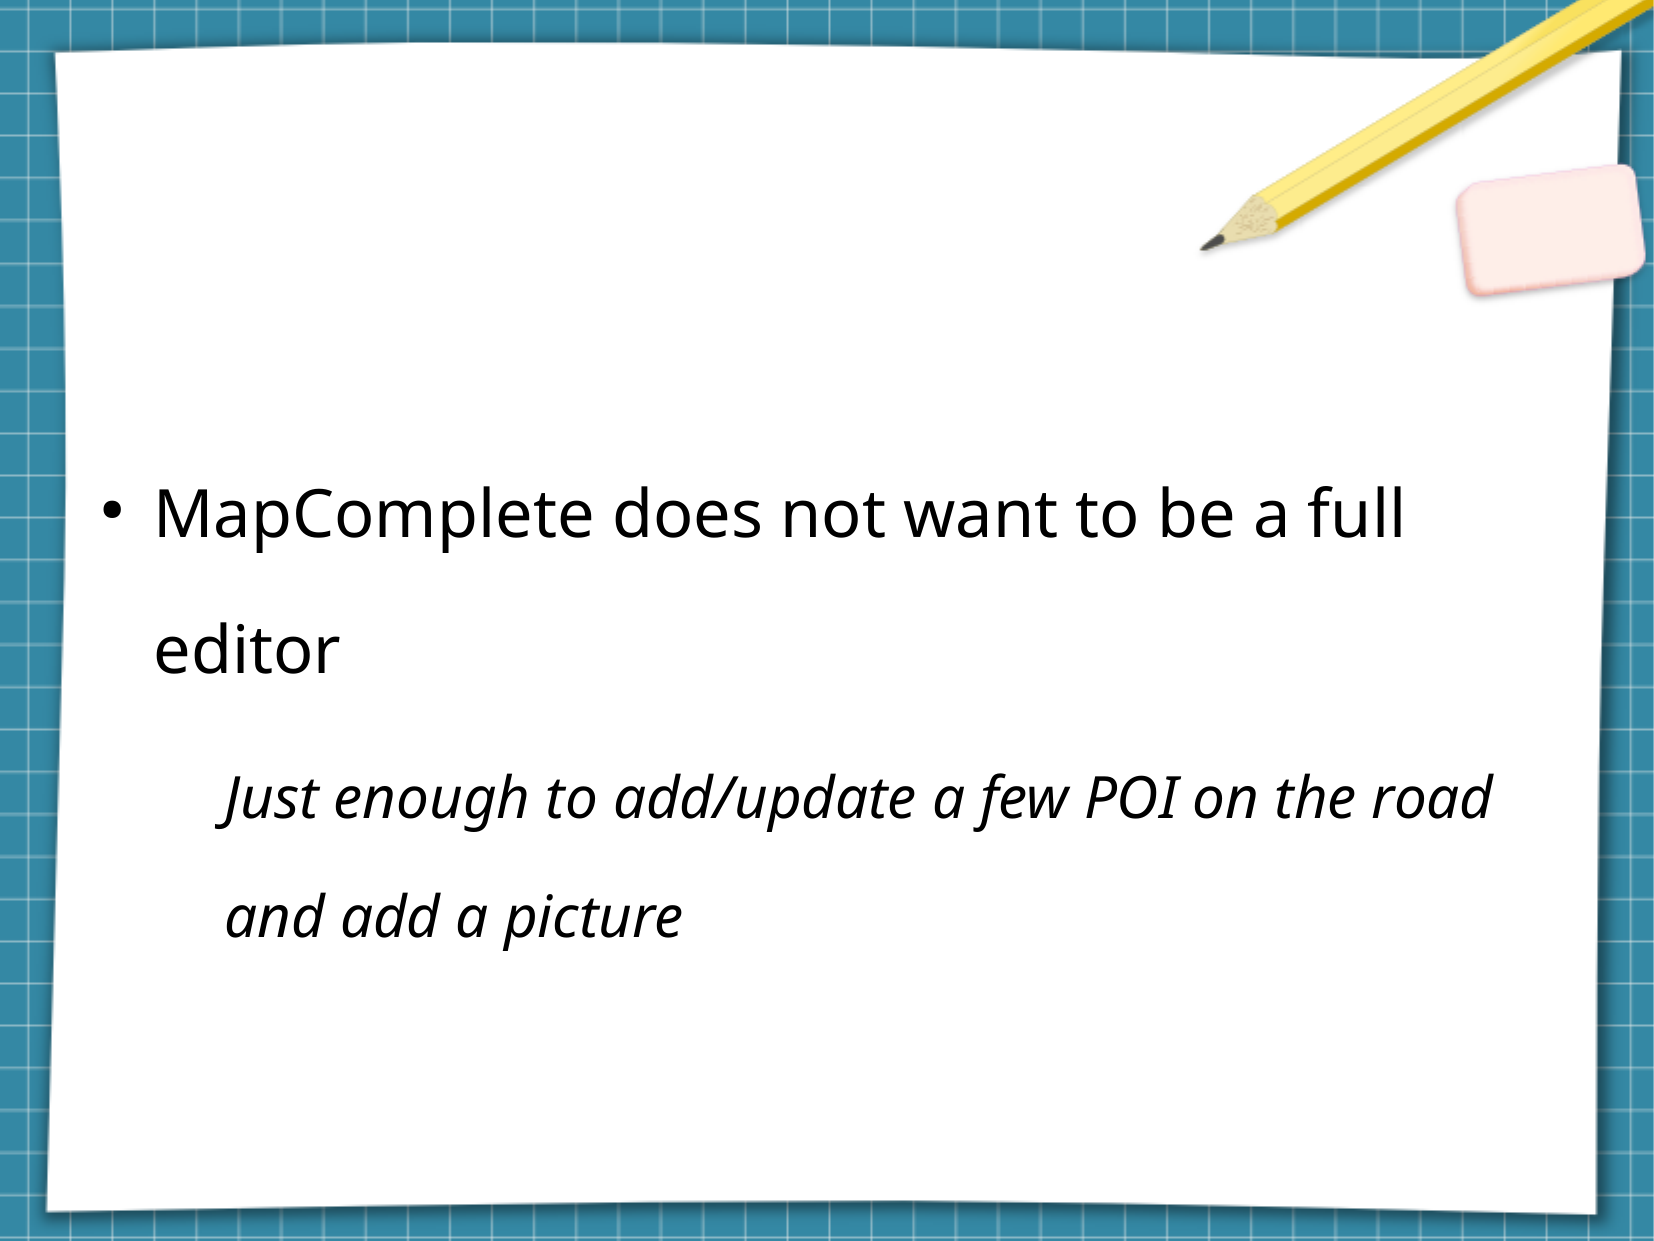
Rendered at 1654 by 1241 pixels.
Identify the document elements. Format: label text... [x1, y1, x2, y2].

picture [0, 0, 1654, 1241]
list MapComplete does not want to be a full editor Just enough to add/update a few POI on the road and add a picture [82, 135, 1571, 1010]
